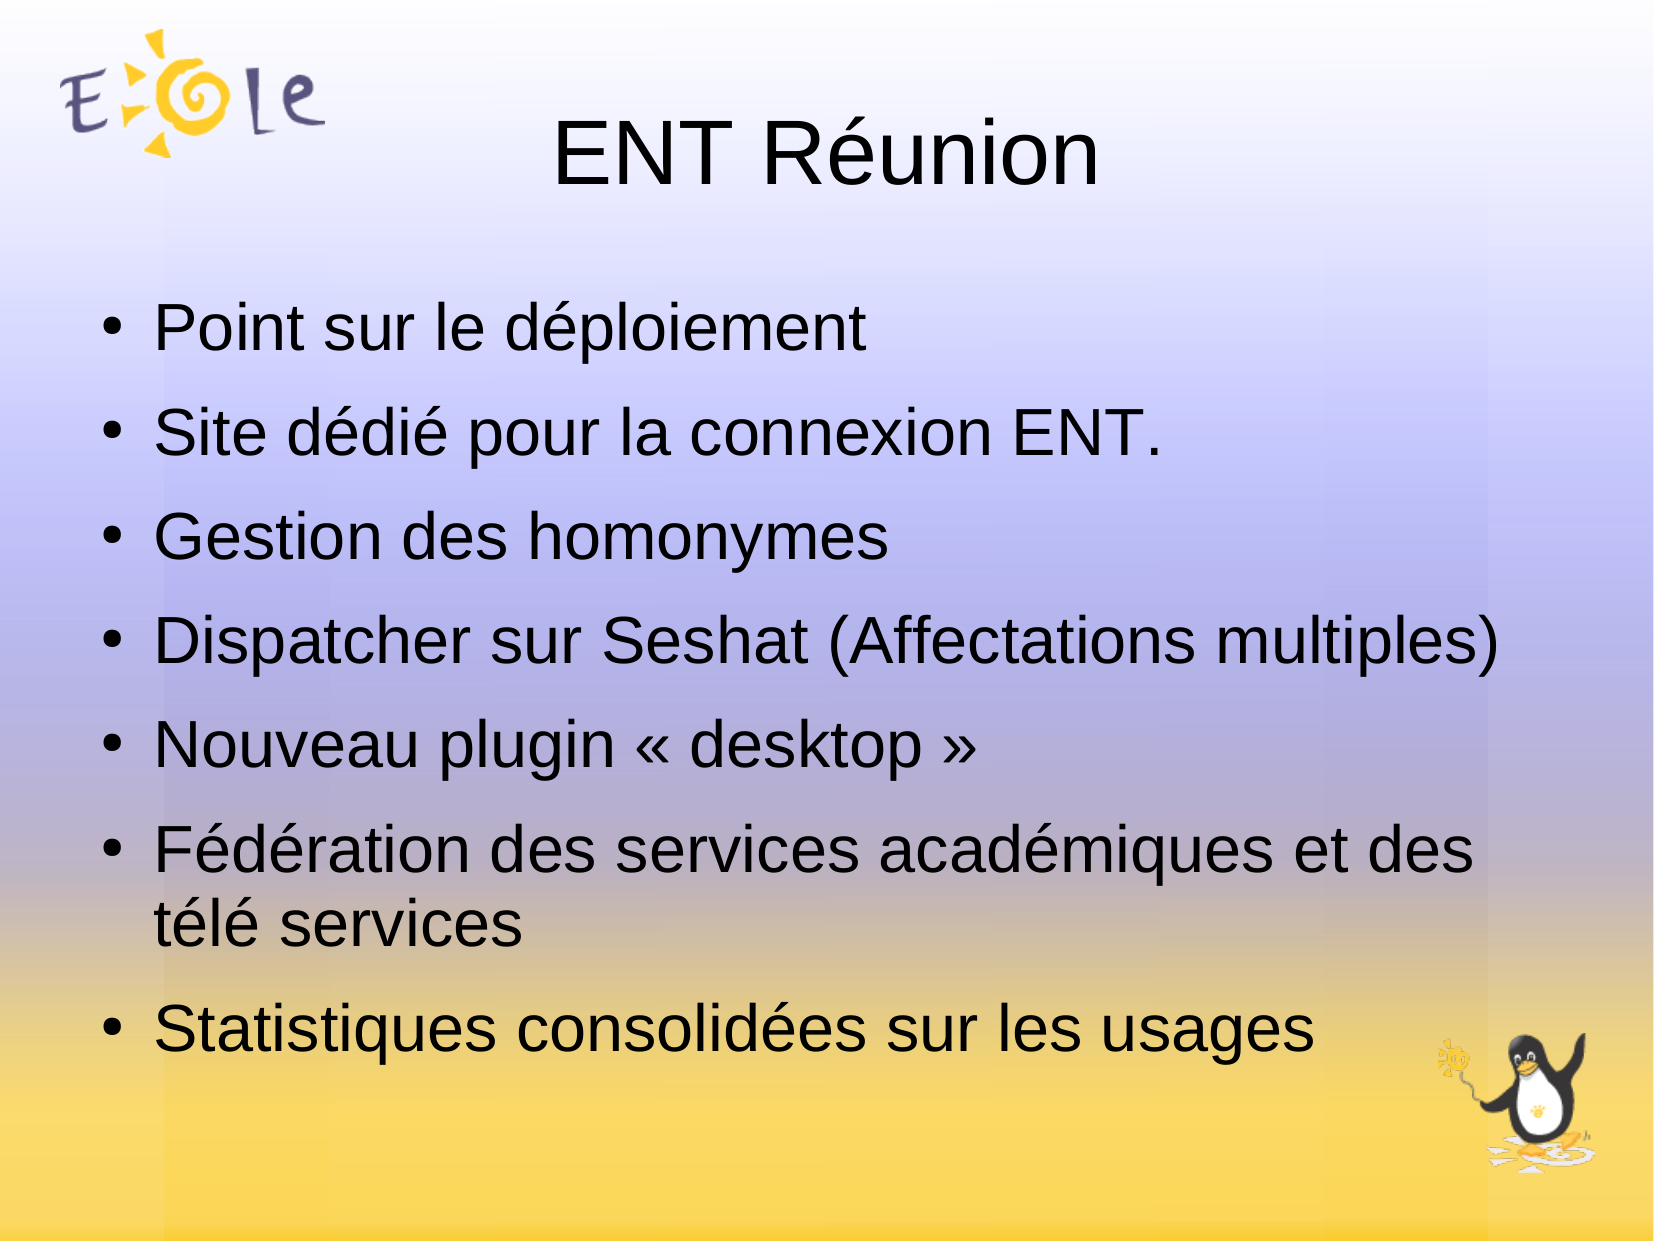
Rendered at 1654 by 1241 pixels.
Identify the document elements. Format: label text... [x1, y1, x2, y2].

picture [0, 0, 1654, 1241]
list Point sur le déploiement Site dédié pour la connexion ENT. Gestion des homonymes Dispatcher sur Seshat (Affectations multiples) Nouveau plugin « desktop » Fédération des services académiques et des télé services Statistiques consolidées sur les usages [82, 290, 1571, 1132]
title ENT Réunion [82, 49, 1571, 257]
